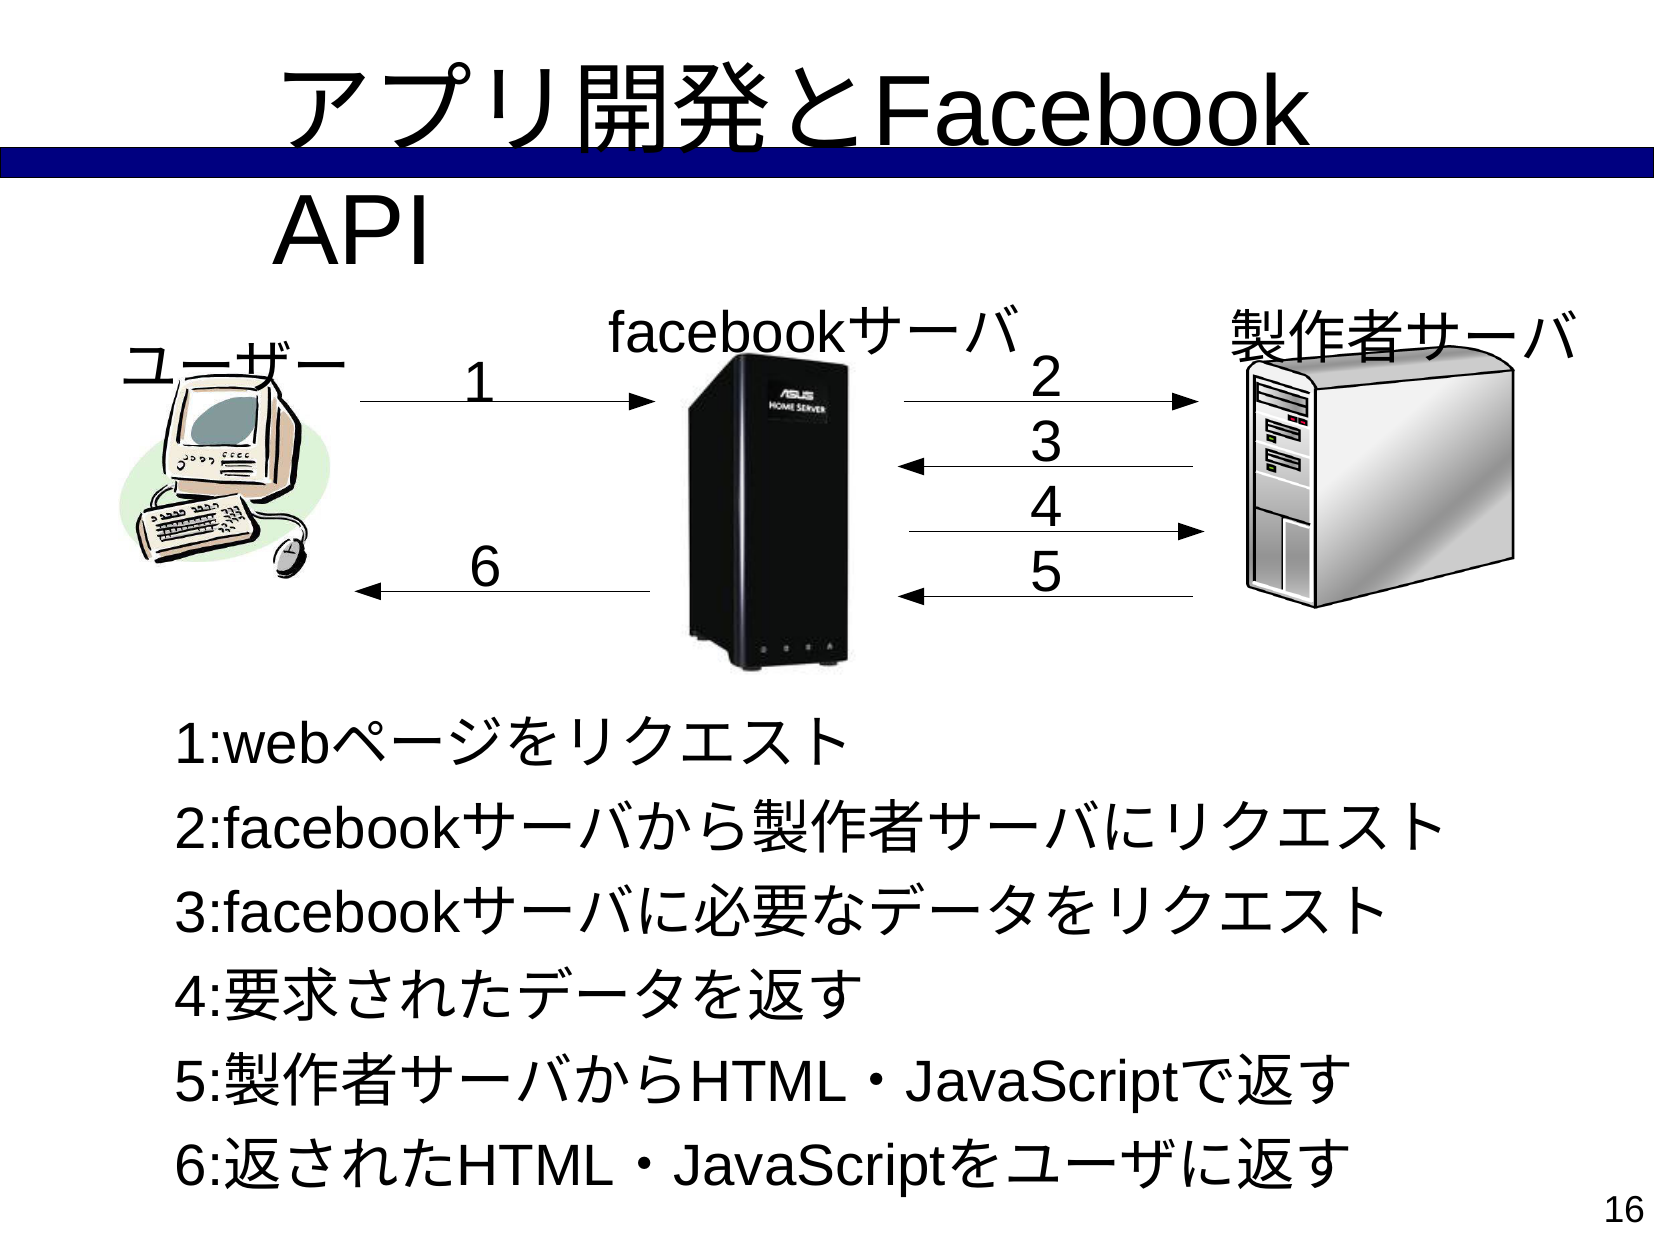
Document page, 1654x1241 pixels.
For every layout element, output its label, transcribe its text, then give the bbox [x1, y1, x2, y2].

text_box 2 [1015, 336, 1078, 401]
text_box 6 [454, 526, 517, 606]
text_box 16 [1588, 1181, 1654, 1239]
text_box 3 [1015, 401, 1078, 466]
text_box ユーザー [104, 312, 361, 387]
text_box [0, 147, 1654, 178]
text_box facebookサーバ [594, 277, 1034, 358]
text_box 1 [448, 342, 511, 423]
text_box 4 [1015, 466, 1078, 531]
text_box 5 [1015, 531, 1078, 612]
text_box 1:webページをリクエスト 2:facebookサーバから製作者サーバにリクエスト 3:facebookサーバに必要なデータをリクエスト 4:要求されたデータを返す 5:製作者サーバからHTML・JavaScriptで返す 6:返されたHTML・JavaScriptをユーザに返す [160, 688, 1388, 1093]
picture [118, 387, 331, 579]
text_box 製作者サーバ [1214, 283, 1592, 357]
picture [593, 336, 945, 688]
picture [1246, 357, 1515, 609]
text_box アプリ開発とFacebook API [257, 22, 1439, 149]
